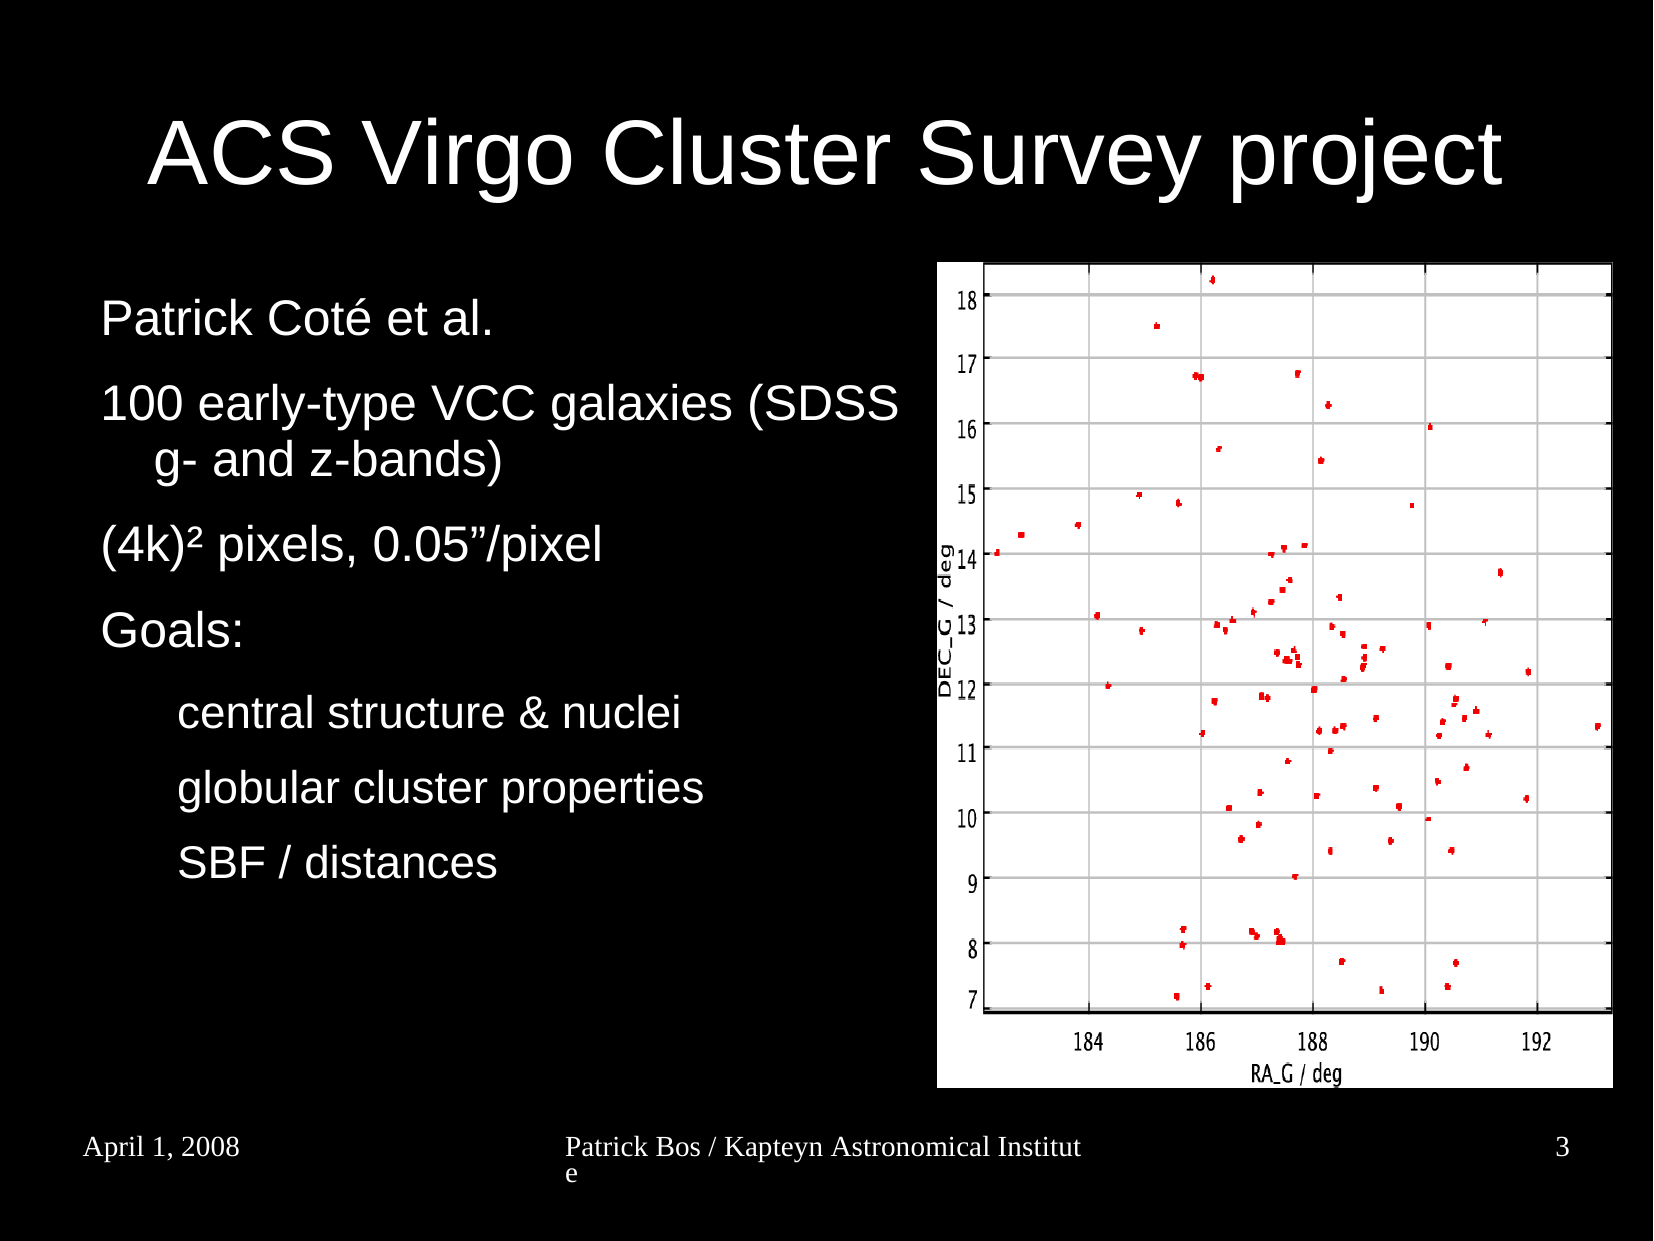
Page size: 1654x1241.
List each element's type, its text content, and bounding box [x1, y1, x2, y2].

picture [937, 262, 1613, 1088]
list Patrick Coté et al. 100 early-type VCC galaxies (SDSS g- and z-bands) (4k)² pixels, 0.05”/pixel Goals: central structure & nuclei globular cluster properties SBF / distances [82, 290, 901, 1095]
title ACS Virgo Cluster Survey project [82, 56, 1571, 250]
